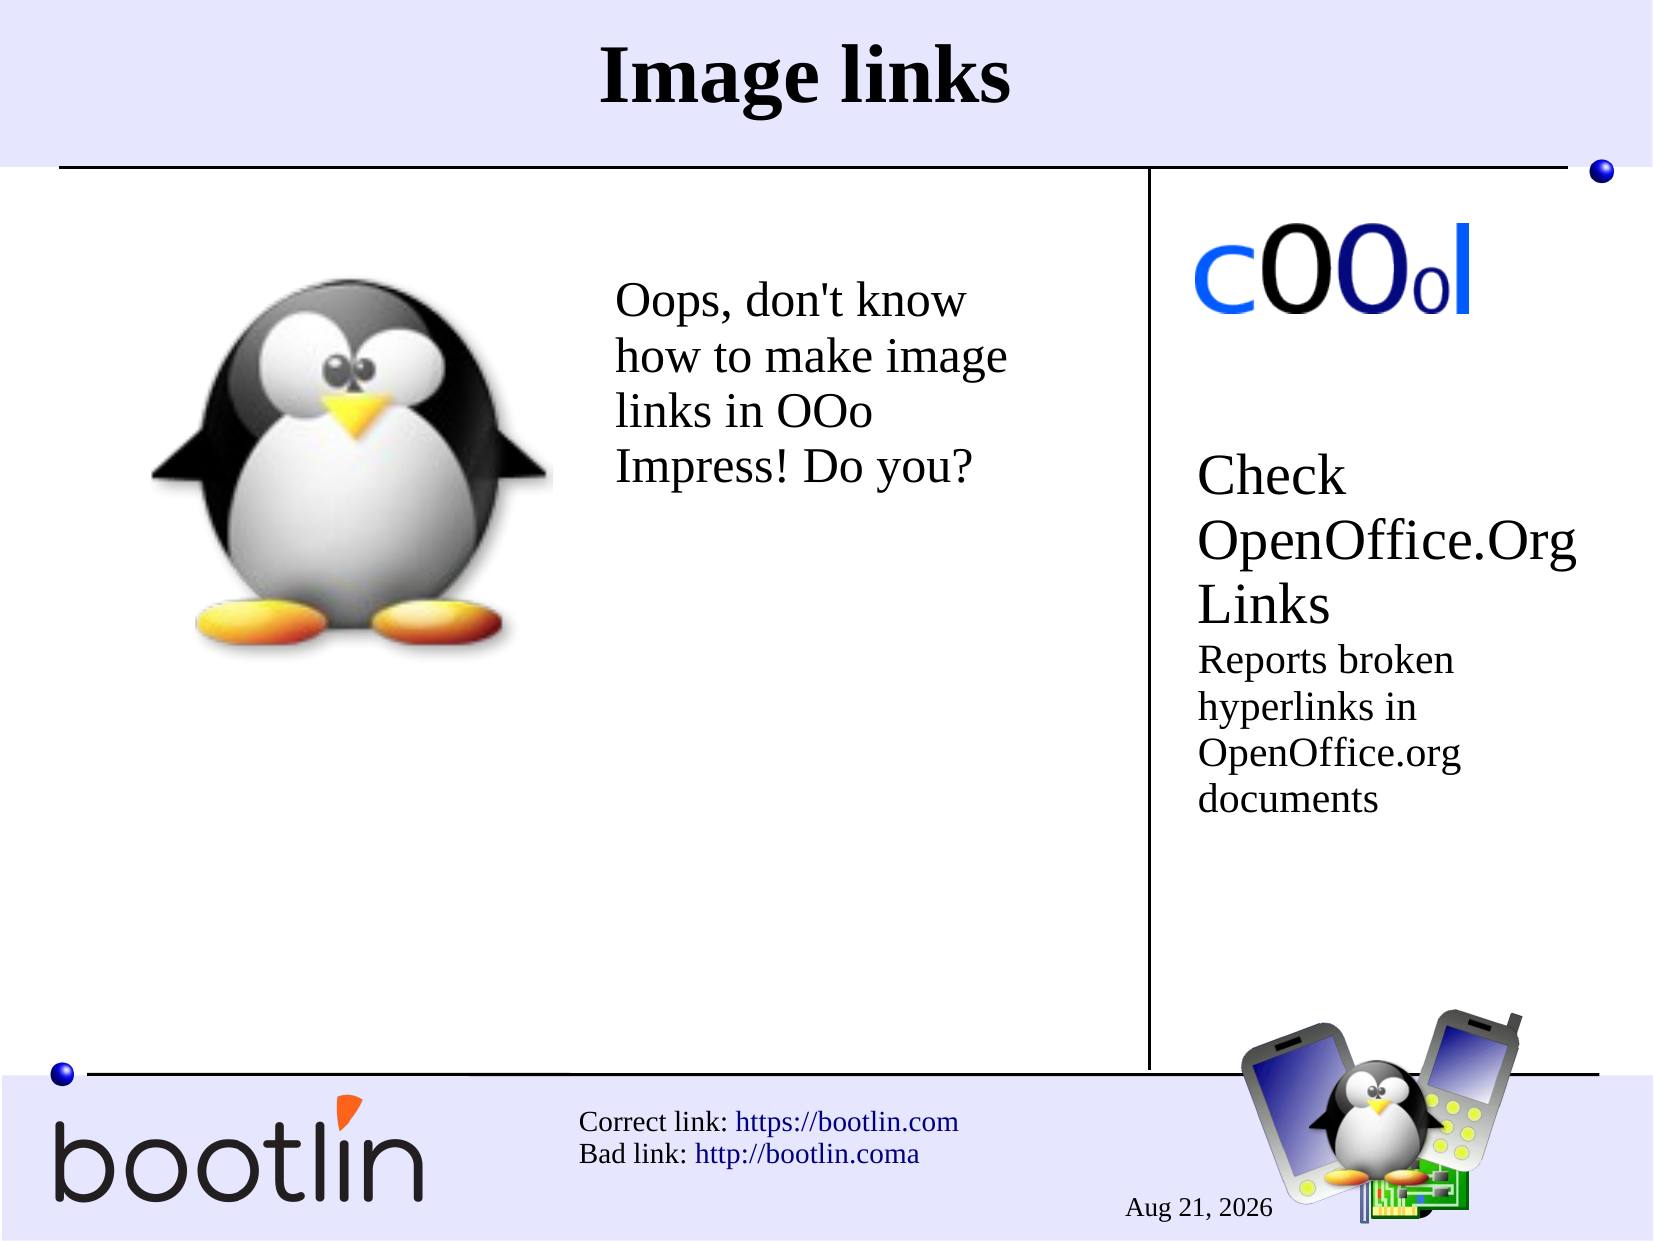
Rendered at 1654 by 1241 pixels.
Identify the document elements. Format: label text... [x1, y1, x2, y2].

title Image links [60, 14, 1551, 136]
text_box Oops, don't know how to make image links in OOo Impress! Do you? [615, 272, 1058, 550]
picture [150, 268, 553, 671]
picture [1195, 223, 1469, 314]
picture [1225, 983, 1537, 1241]
picture [16, 1071, 461, 1241]
